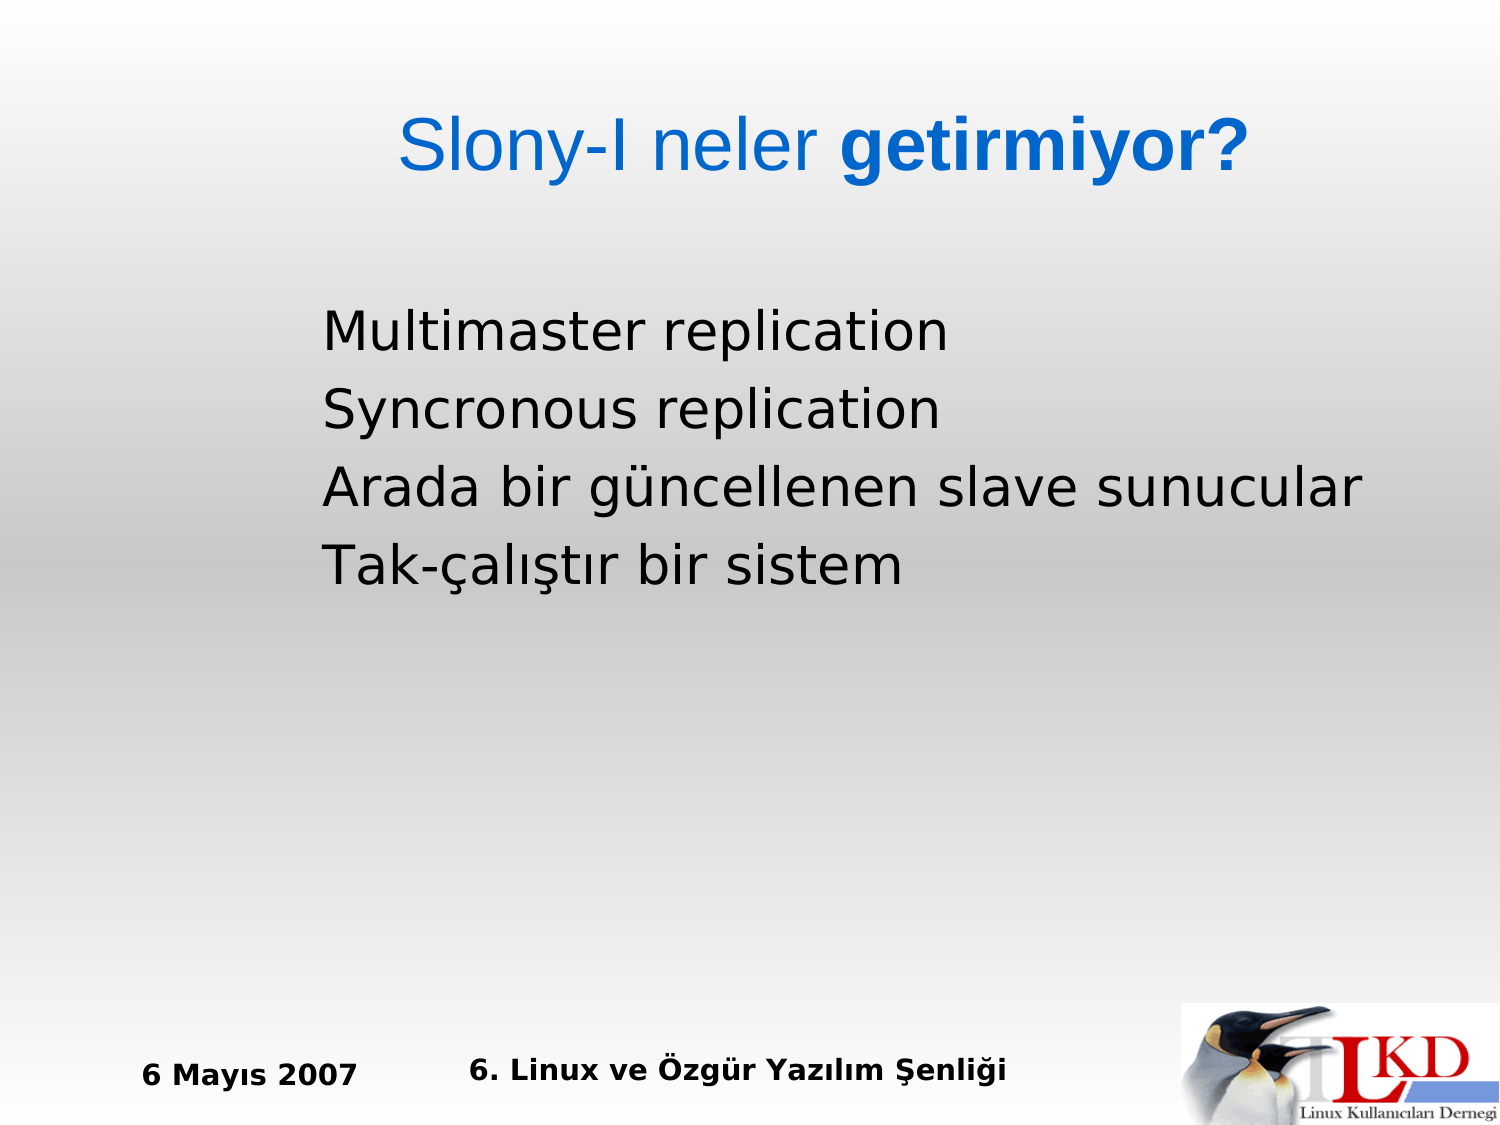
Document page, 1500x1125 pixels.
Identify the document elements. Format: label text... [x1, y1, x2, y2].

list Multimaster replication Syncronous replication Arada bir güncellenen slave sunucular Tak-çalıştır bir sistem [224, 299, 1425, 975]
title Slony-I neler getirmiyor? [224, 49, 1425, 238]
picture [1181, 1003, 1499, 1125]
